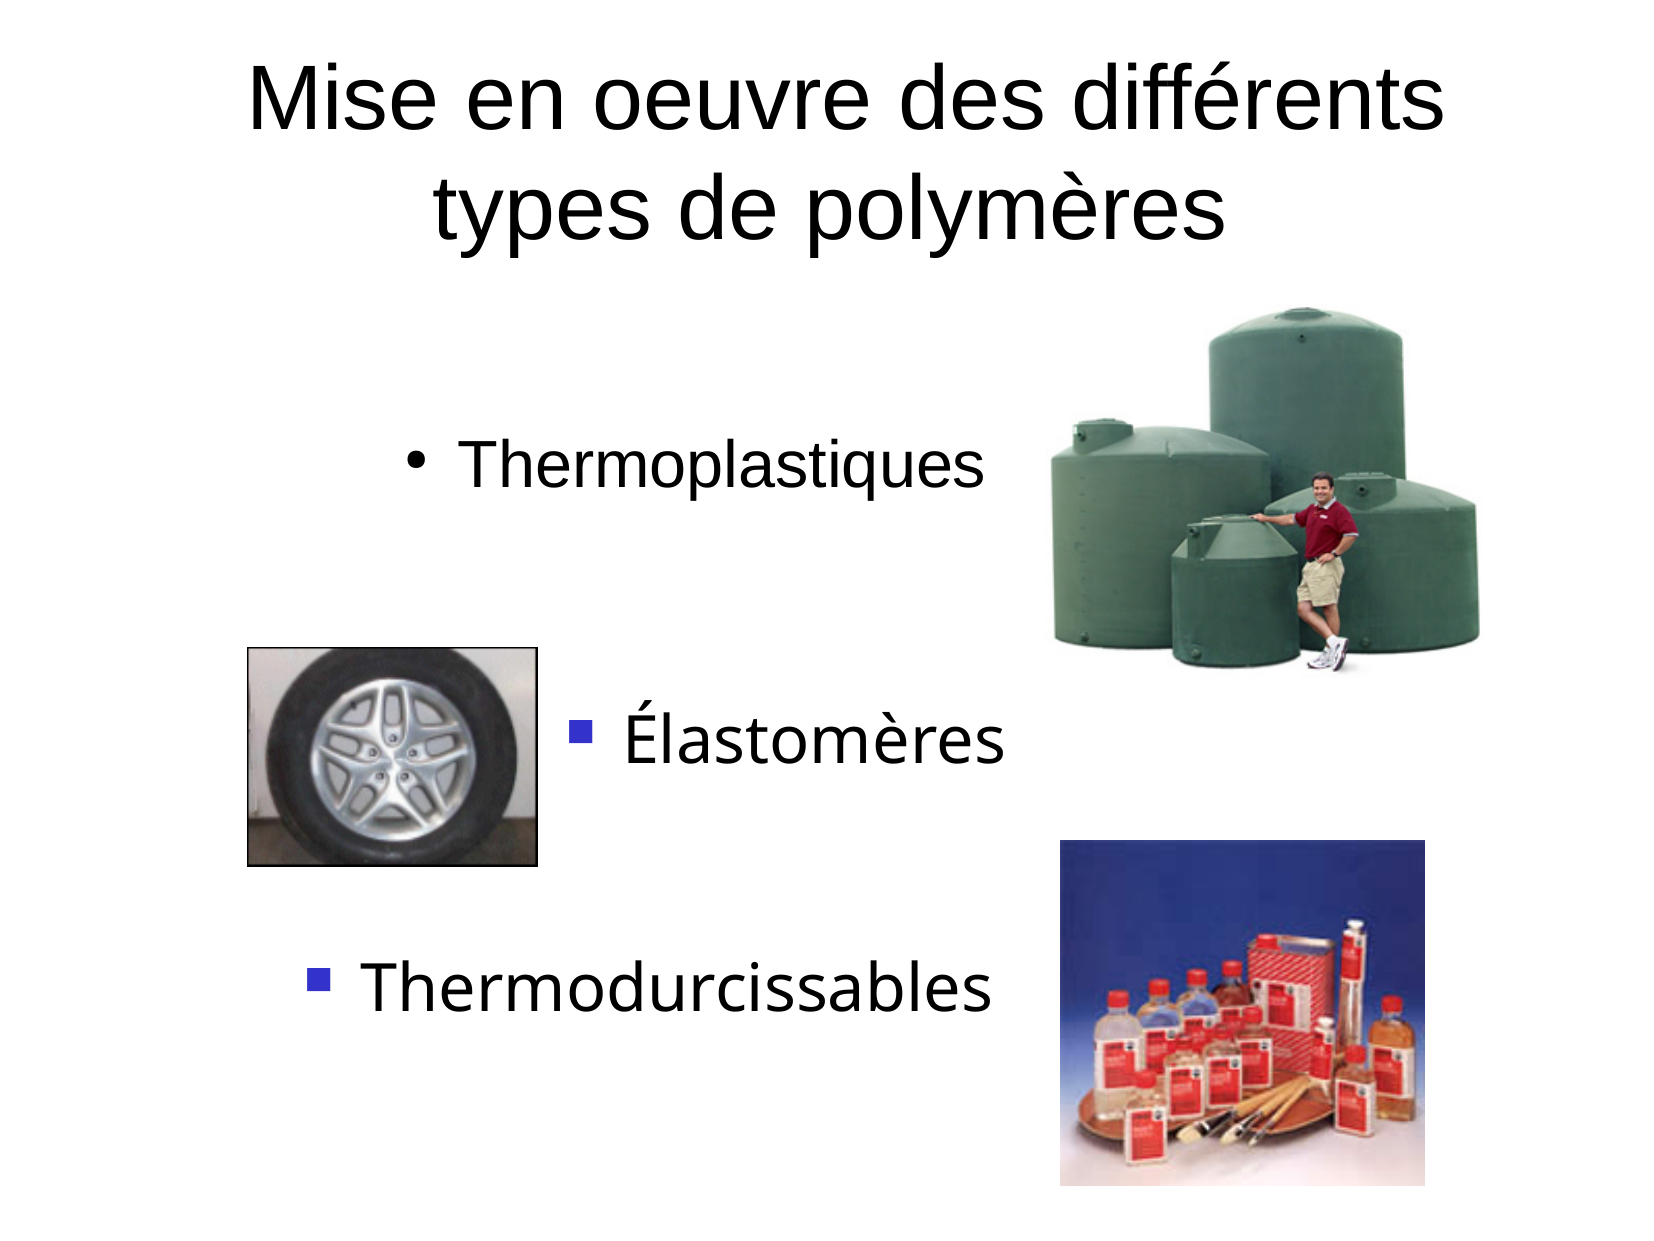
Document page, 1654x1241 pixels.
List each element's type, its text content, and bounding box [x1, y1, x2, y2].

picture [247, 647, 538, 867]
picture [1033, 303, 1489, 678]
text_box Élastomères [551, 688, 1268, 841]
title Mise en oeuvre des différents types de polymères [126, 30, 1536, 266]
text_box Thermodurcissables [289, 936, 1060, 1089]
picture [1060, 840, 1425, 1186]
list Thermoplastiques [371, 413, 1033, 565]
